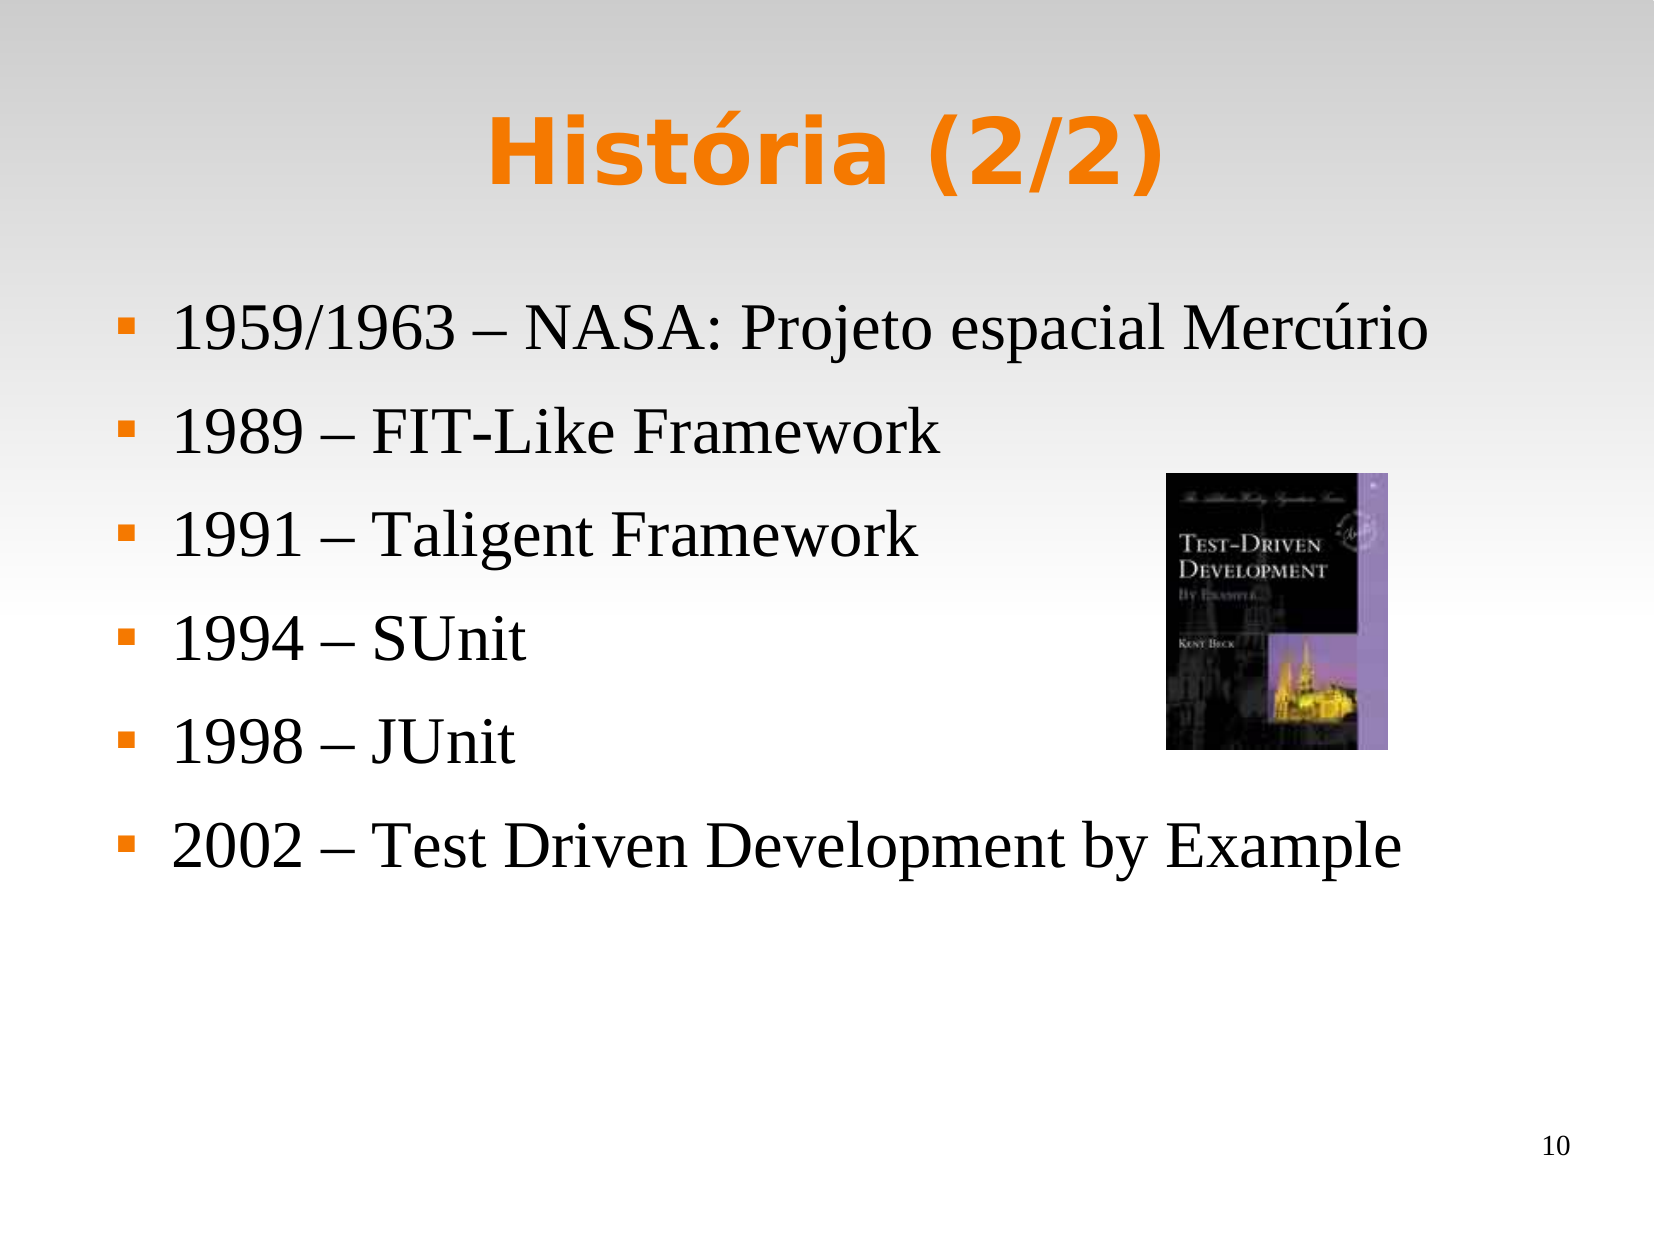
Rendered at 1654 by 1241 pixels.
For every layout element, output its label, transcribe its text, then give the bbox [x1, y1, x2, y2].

list 1959/1963 – NASA: Projeto espacial Mercúrio 1989 – FIT-Like Framework 1991 – Taligent Framework 1994 – SUnit 1998 – JUnit 2002 – Test Driven Development by Example [82, 290, 1571, 1094]
picture [1166, 473, 1388, 751]
title História (2/2) [82, 49, 1571, 257]
